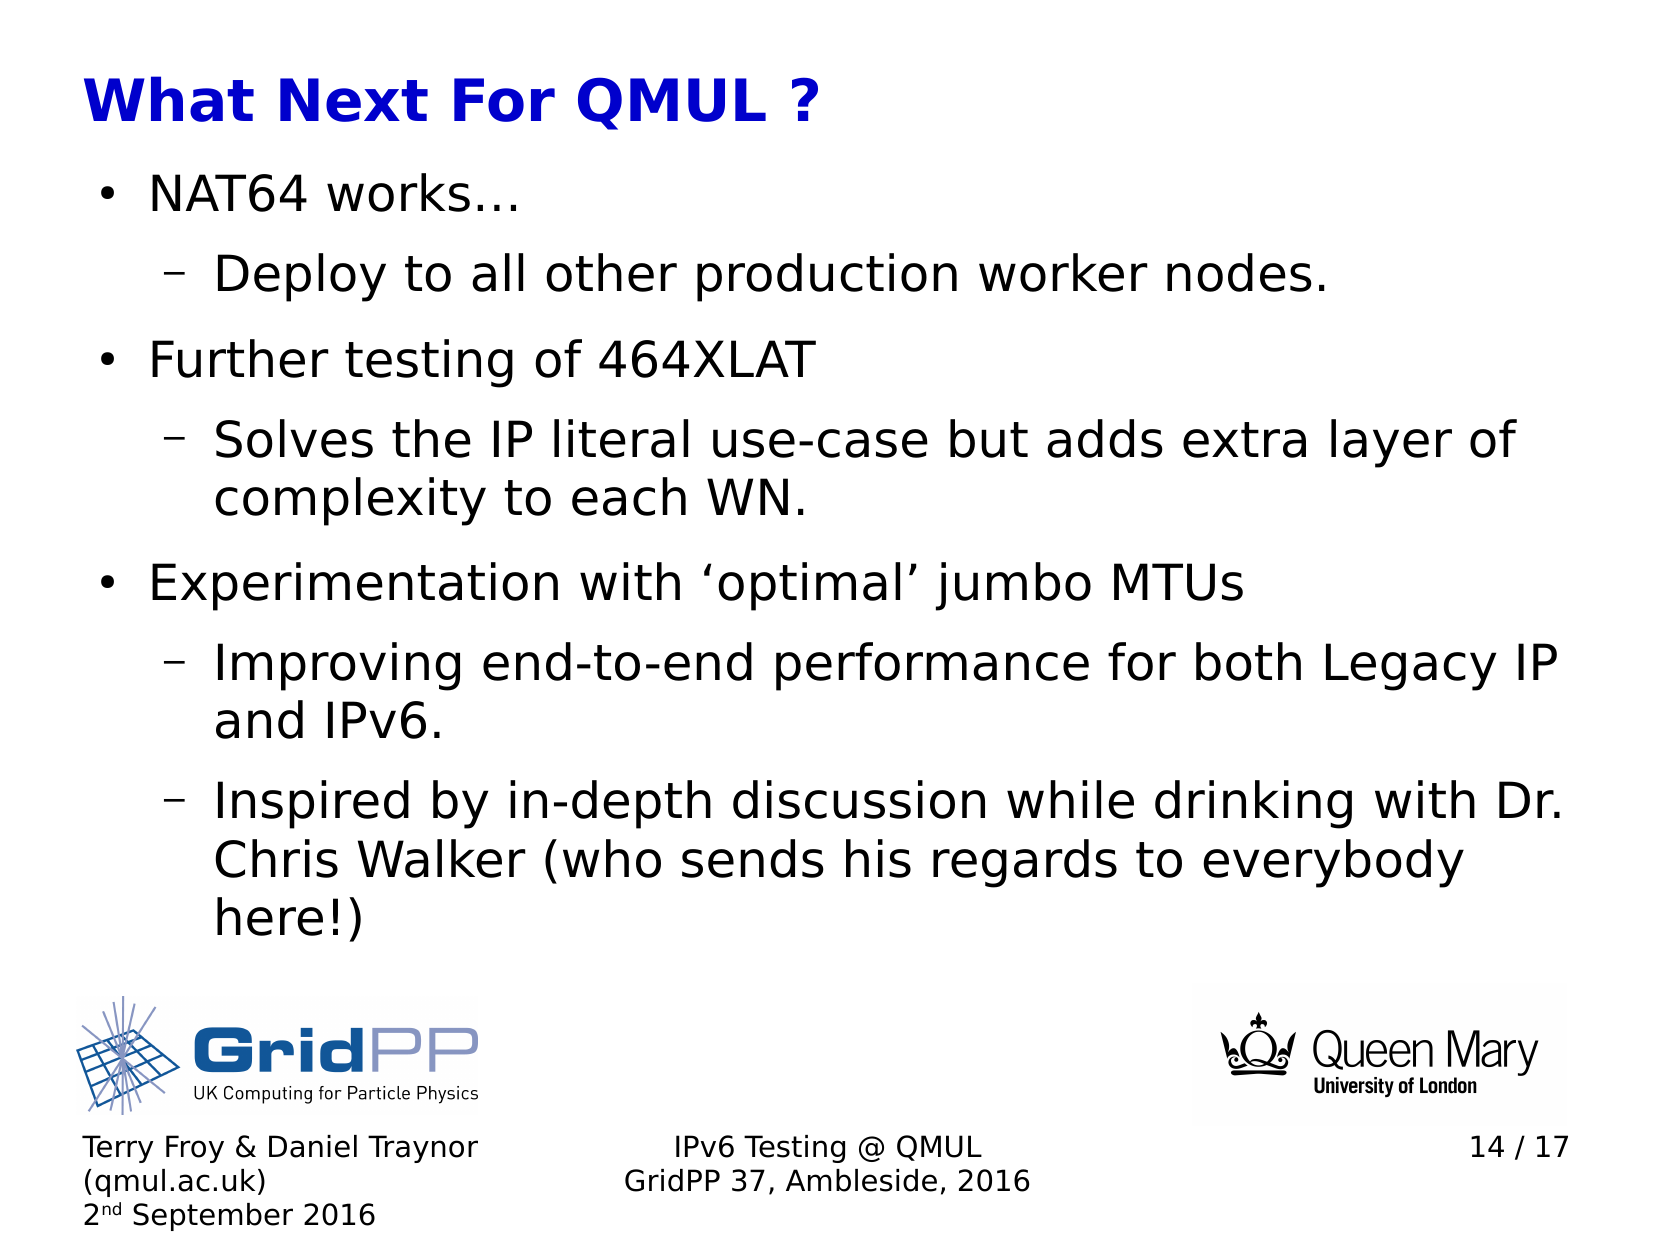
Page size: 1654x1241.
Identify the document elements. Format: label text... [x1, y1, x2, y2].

list NAT64 works… Deploy to all other production worker nodes. Further testing of 464XLAT Solves the IP literal use-case but adds extra layer of complexity to each WN. Experimentation with ‘optimal’ jumbo MTUs Improving end-to-end performance for both Legacy IP and IPv6. Inspired by in-depth discussion while drinking with Dr. Chris Walker (who sends his regards to everybody here!) [82, 165, 1571, 957]
title What Next For QMUL ? [82, 49, 1571, 154]
